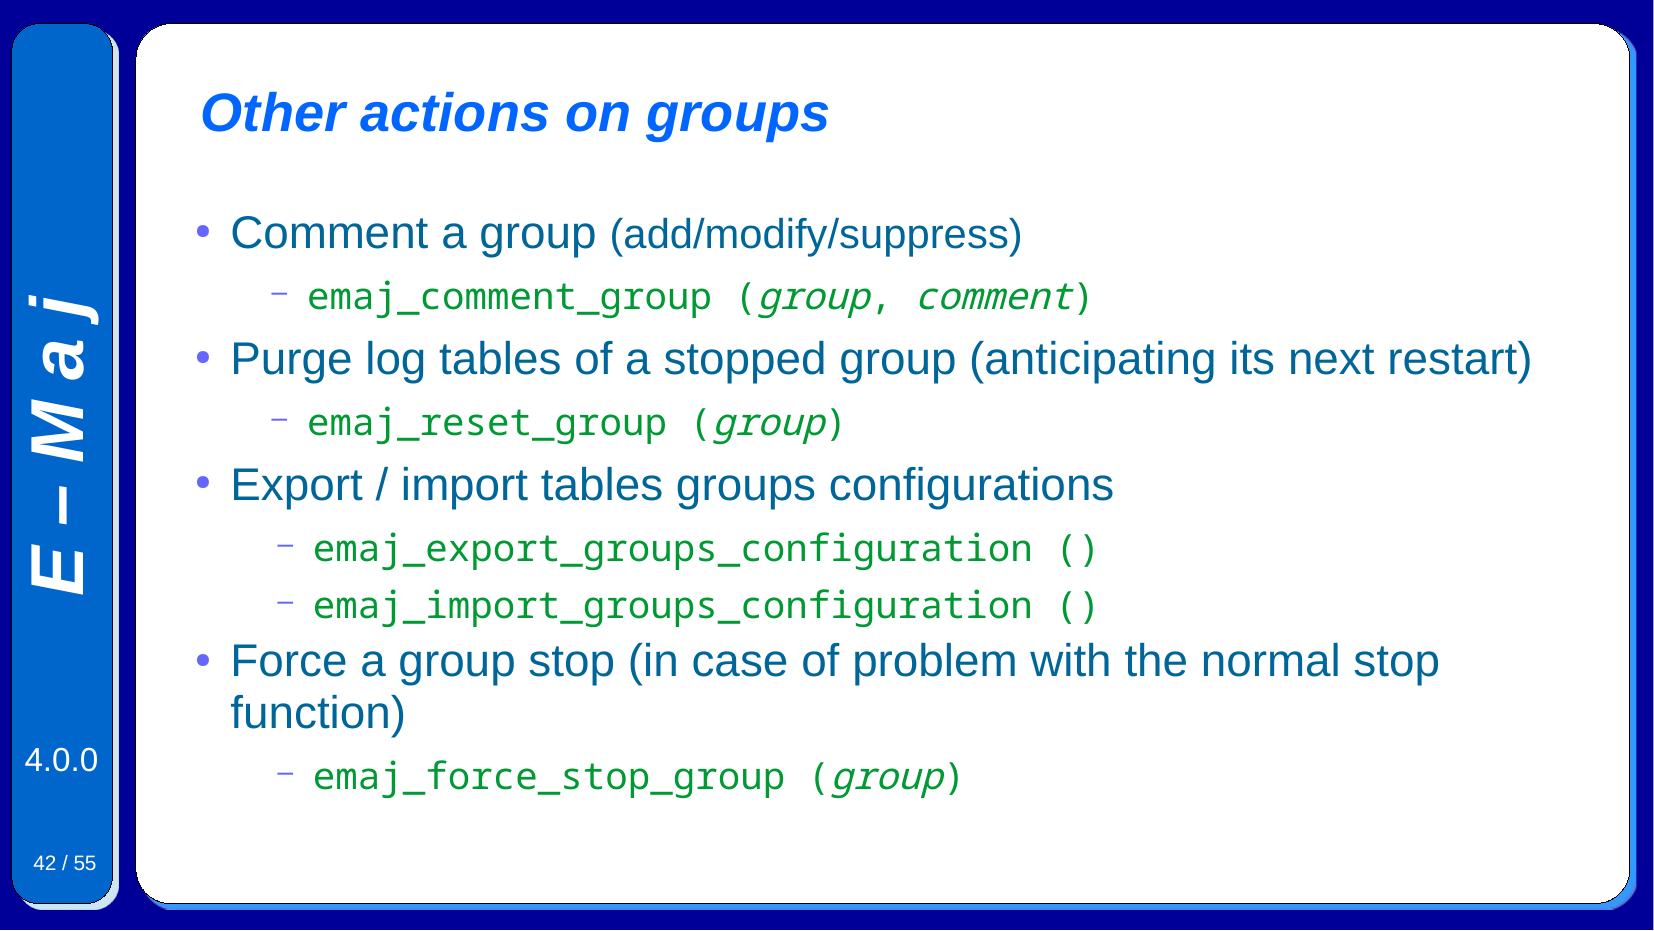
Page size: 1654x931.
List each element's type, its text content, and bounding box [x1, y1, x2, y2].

title Other actions on groups [200, 34, 1575, 191]
list Comment a group (add/modify/suppress) emaj_comment_group (group, comment) Purge log tables of a stopped group (anticipating its next restart) emaj_reset_group (group) Export / import tables groups configurations emaj_export_groups_configuration () emaj_import_groups_configuration () Force a group stop (in case of problem with the normal stop function) emaj_force_stop_group (group) [177, 206, 1587, 827]
